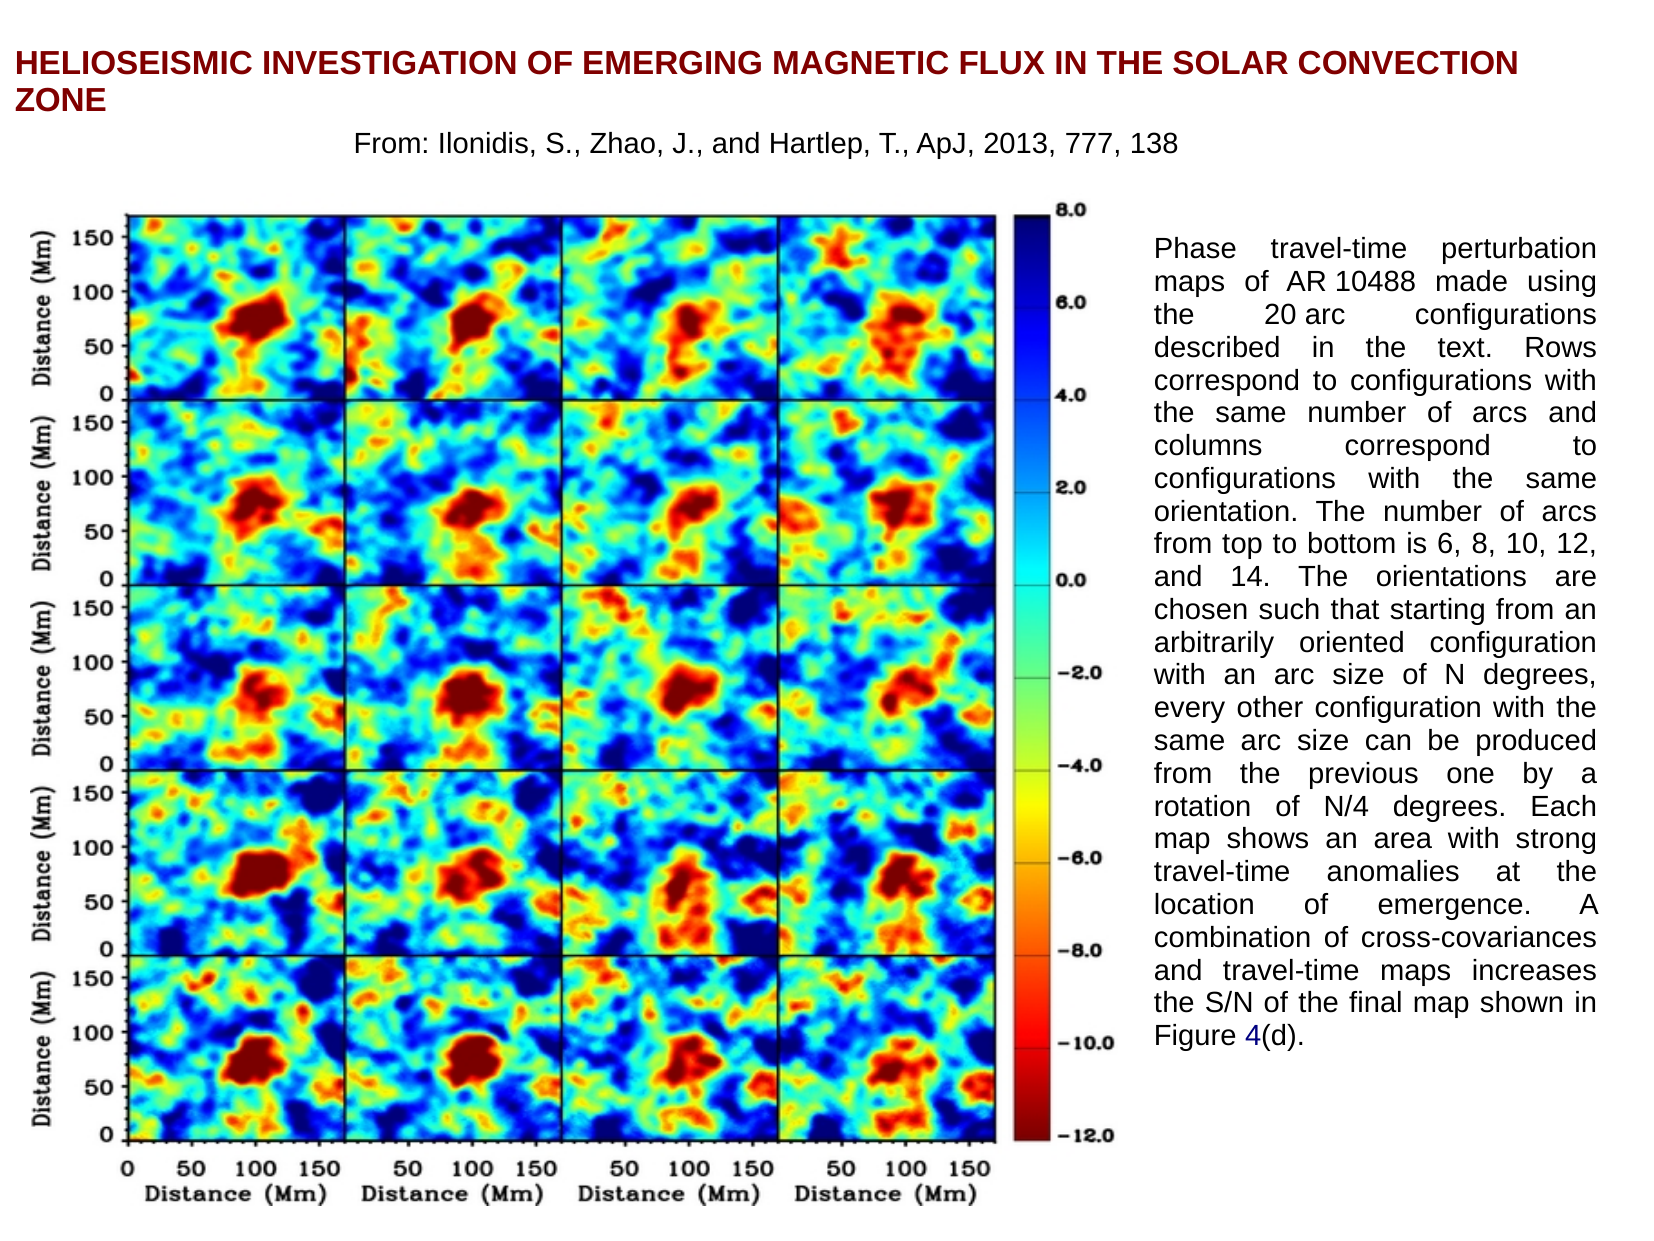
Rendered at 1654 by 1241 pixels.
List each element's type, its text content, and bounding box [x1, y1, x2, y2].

text_box From: Ilonidis, S., Zhao, J., and Hartlep, T., ApJ, 2013, 777, 138 [338, 120, 1389, 168]
text_box HELIOSEISMIC INVESTIGATION OF EMERGING MAGNETIC FLUX IN THE SOLAR CONVECTION ZONE [0, 37, 1636, 138]
picture [30, 193, 1118, 1206]
text_box Phase travel-time perturbation maps of AR 10488 made using the 20 arc configurations described in the text. Rows correspond to configurations with the same number of arcs and columns correspond to configurations with the same orientation. The number of arcs from top to bottom is 6, 8, 10, 12, and 14. The orientations are chosen such that starting from an arbitrarily oriented configuration with an arc size of N degrees, every other configuration with the same arc size can be produced from the previous one by a rotation of N/4 degrees. Each map shows an area with strong travel-time anomalies at the location of emergence. A combination of cross-covariances and travel-time maps increases the S/N of the final map shown in Figure 4(d). [1139, 225, 1613, 1126]
